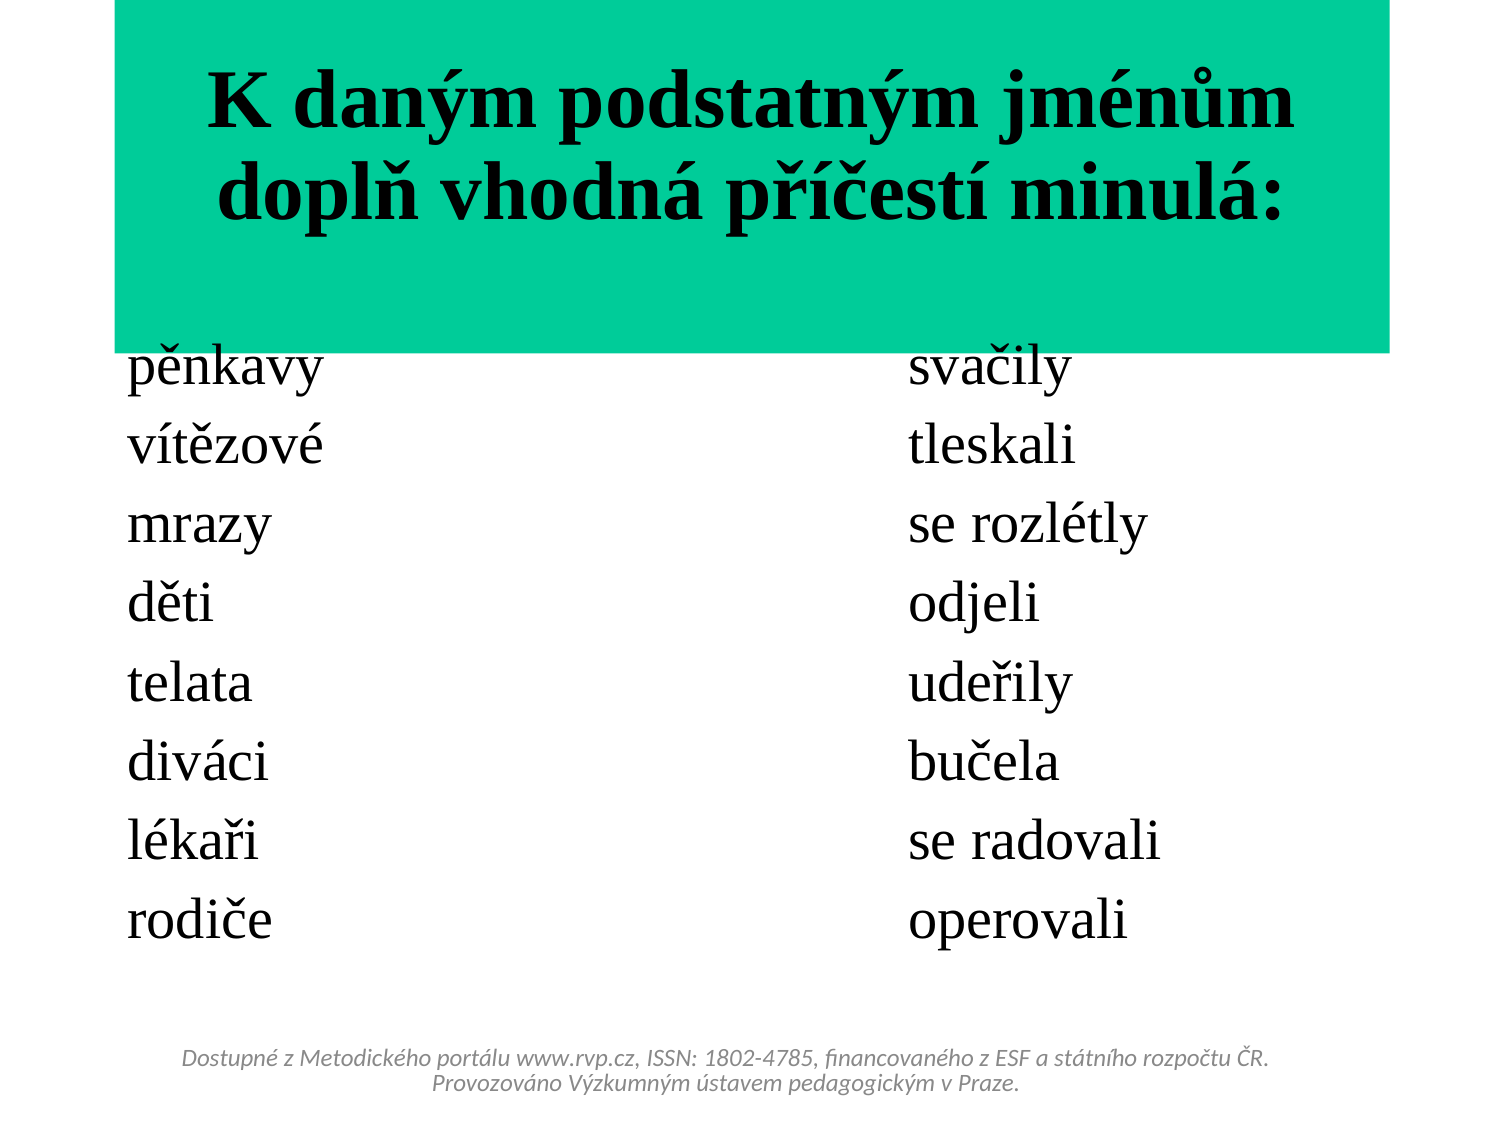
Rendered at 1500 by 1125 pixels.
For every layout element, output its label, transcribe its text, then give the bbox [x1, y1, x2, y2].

title K daným podstatným jménům doplň vhodná příčestí minulá: [114, 0, 1390, 354]
list pěnkavy vítězové mrazy děti telata diváci lékaři rodiče [112, 324, 738, 1042]
text_box Dostupné z Metodického portálu www.rvp.cz, ISSN: 1802-4785, financovaného z ESF a státního rozpočtu ČR. Provozováno Výzkumným ústavem pedagogickým v Praze. [105, 1042, 1348, 1103]
list svačily tleskali se rozlétly odjeli udeřily bučela se radovali operovali [893, 324, 1388, 1002]
